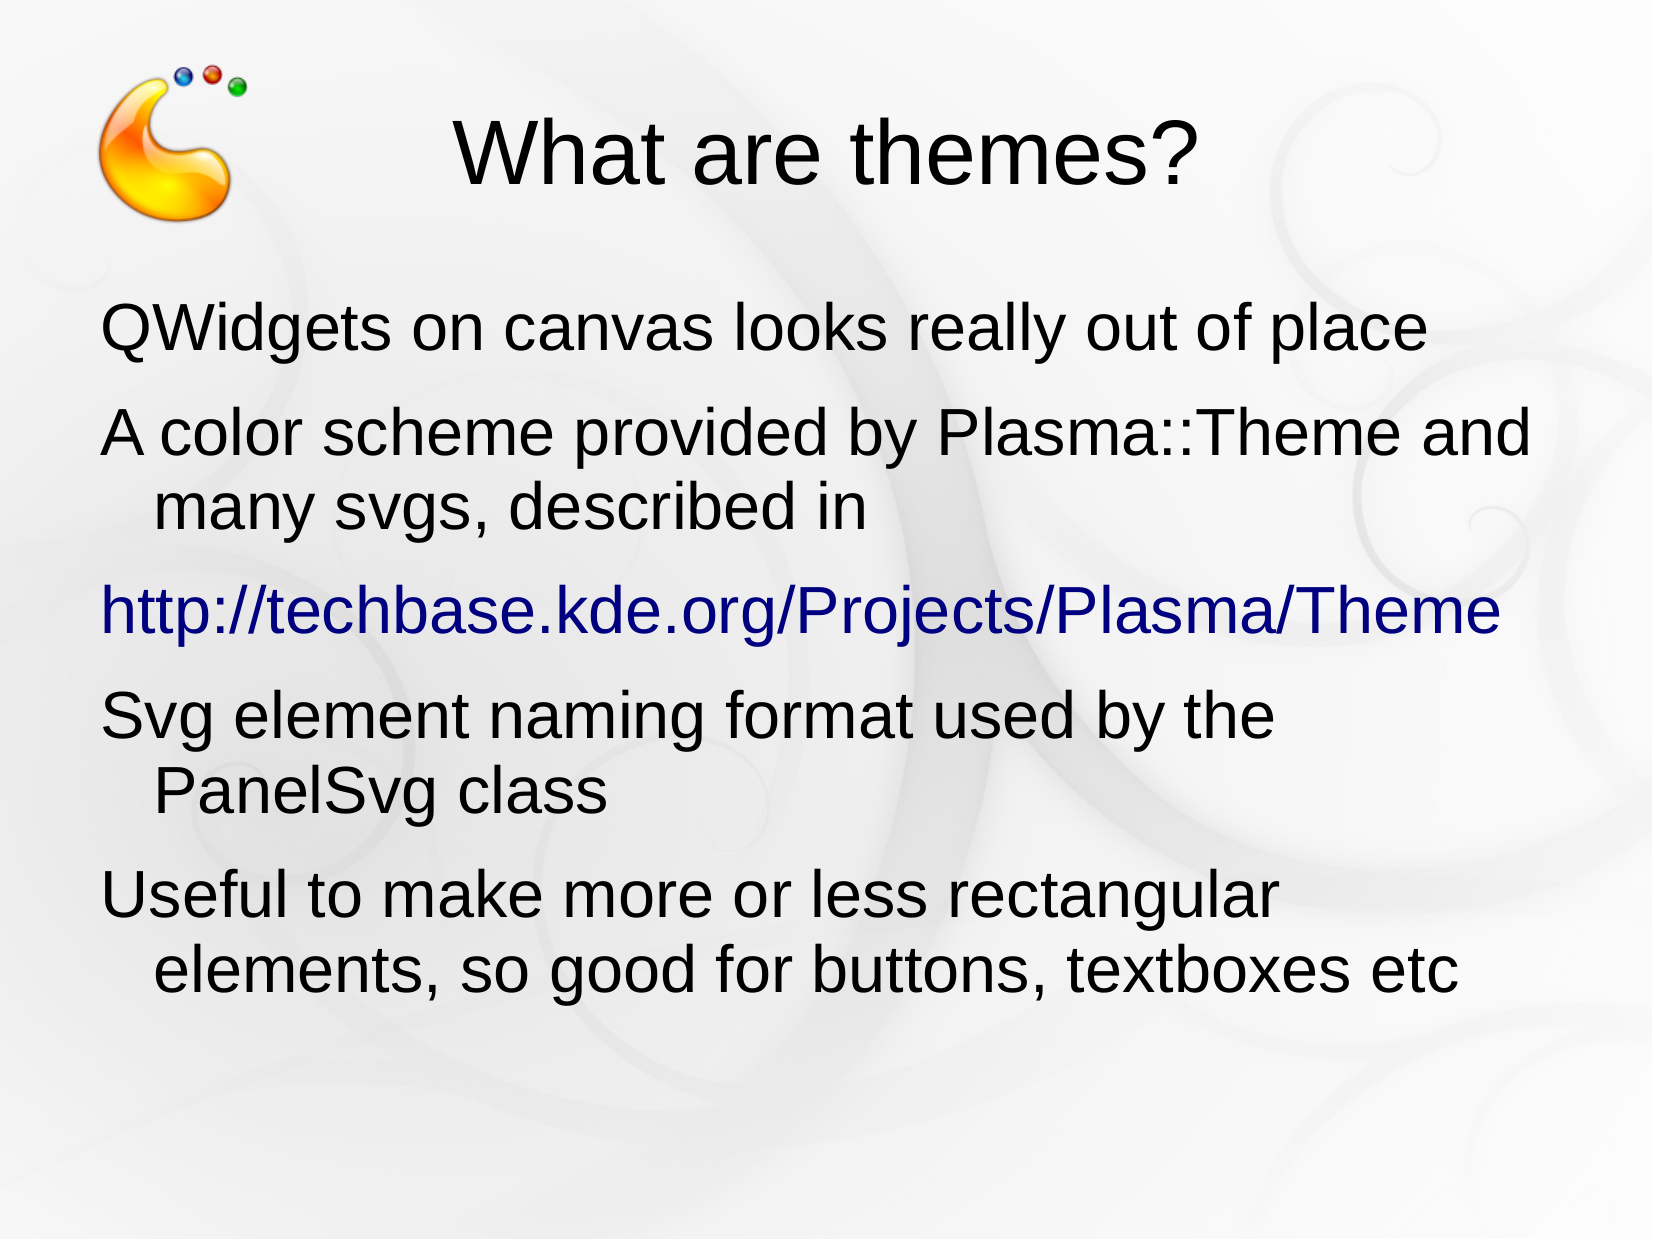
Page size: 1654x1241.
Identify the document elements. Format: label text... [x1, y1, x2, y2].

title What are themes? [82, 56, 1571, 250]
list QWidgets on canvas looks really out of place A color scheme provided by Plasma::Theme and many svgs, described in http://techbase.kde.org/Projects/Plasma/Theme Svg element naming format used by the PanelSvg class Useful to make more or less rectangular elements, so good for buttons, textboxes etc [82, 290, 1571, 1094]
